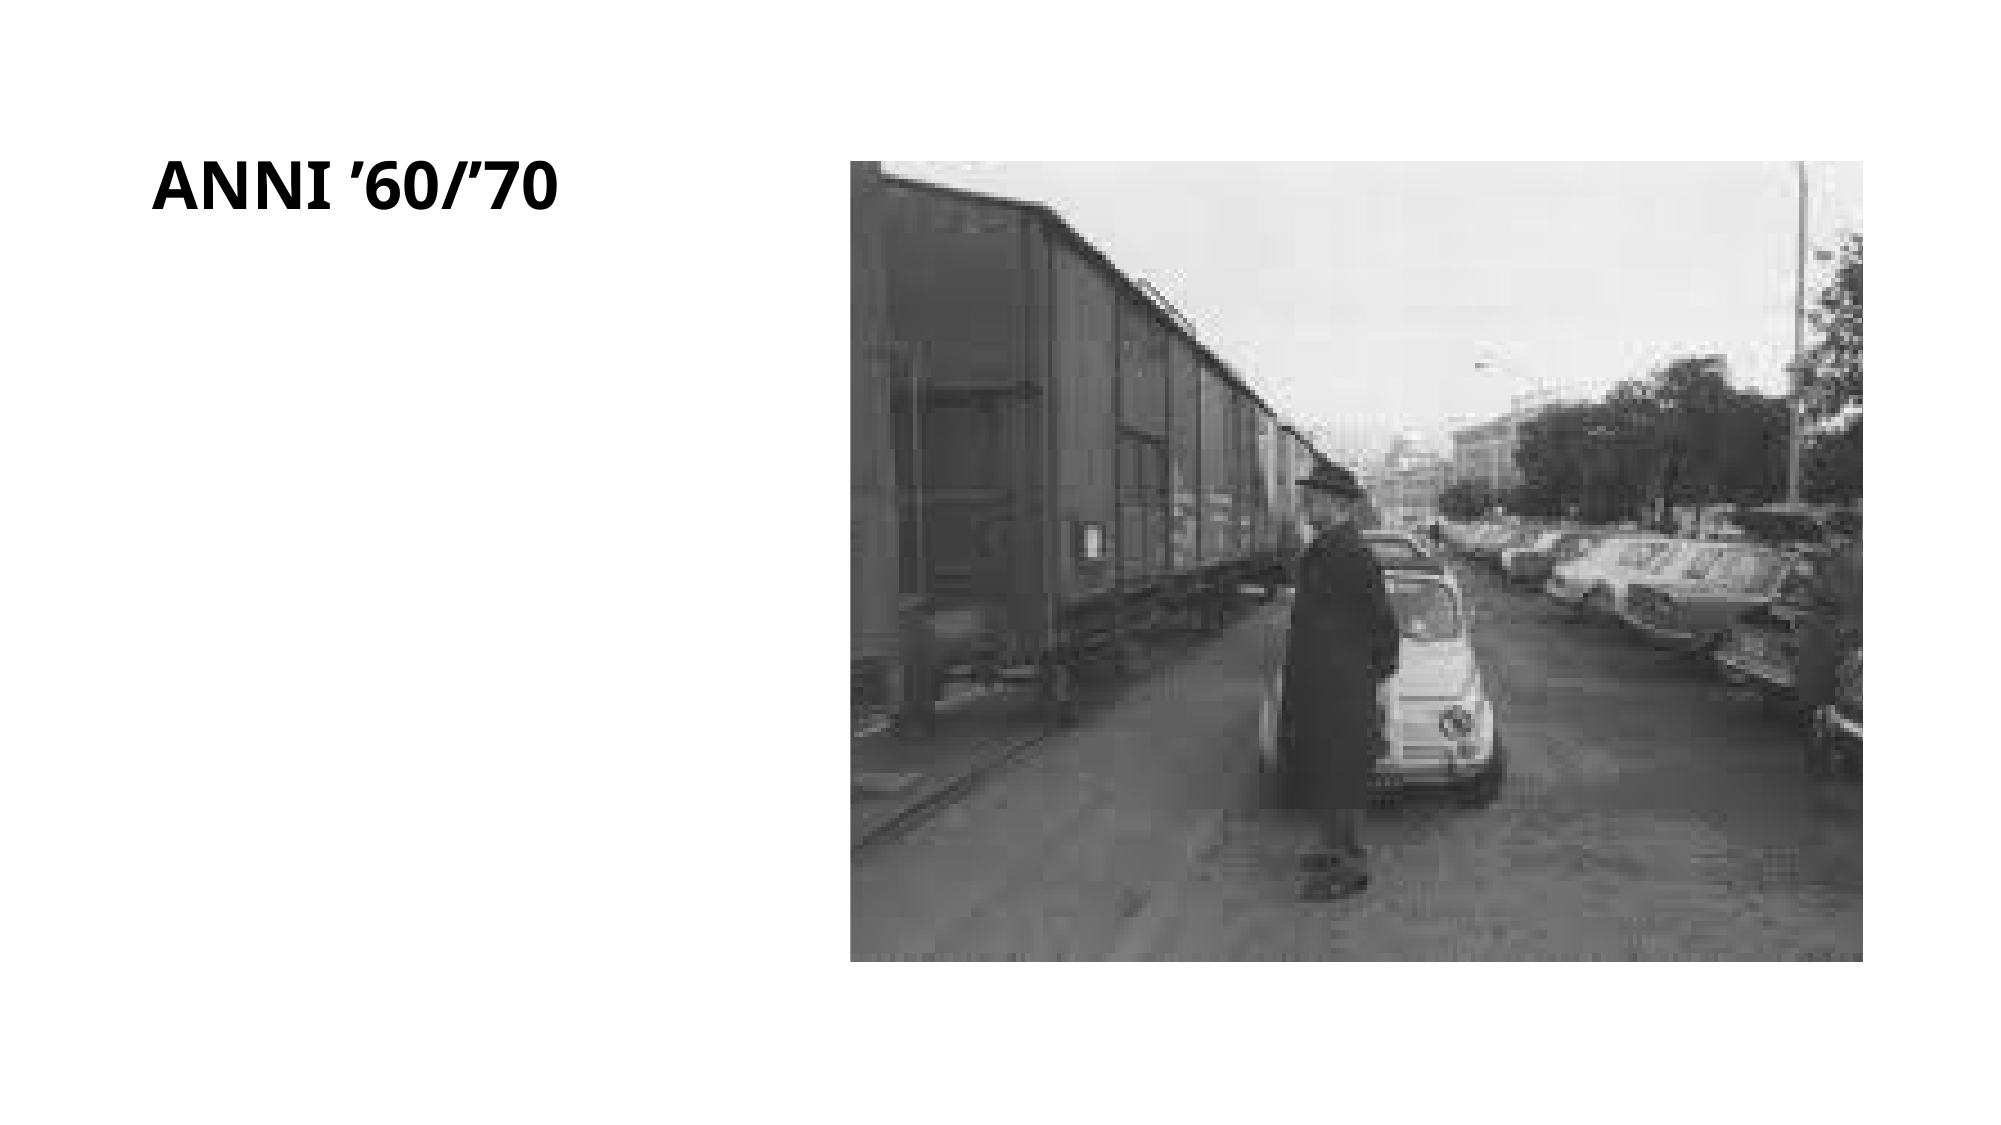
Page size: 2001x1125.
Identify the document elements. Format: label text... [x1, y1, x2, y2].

title ANNI ’60/’70 [137, 75, 783, 232]
picture [850, 161, 1863, 962]
